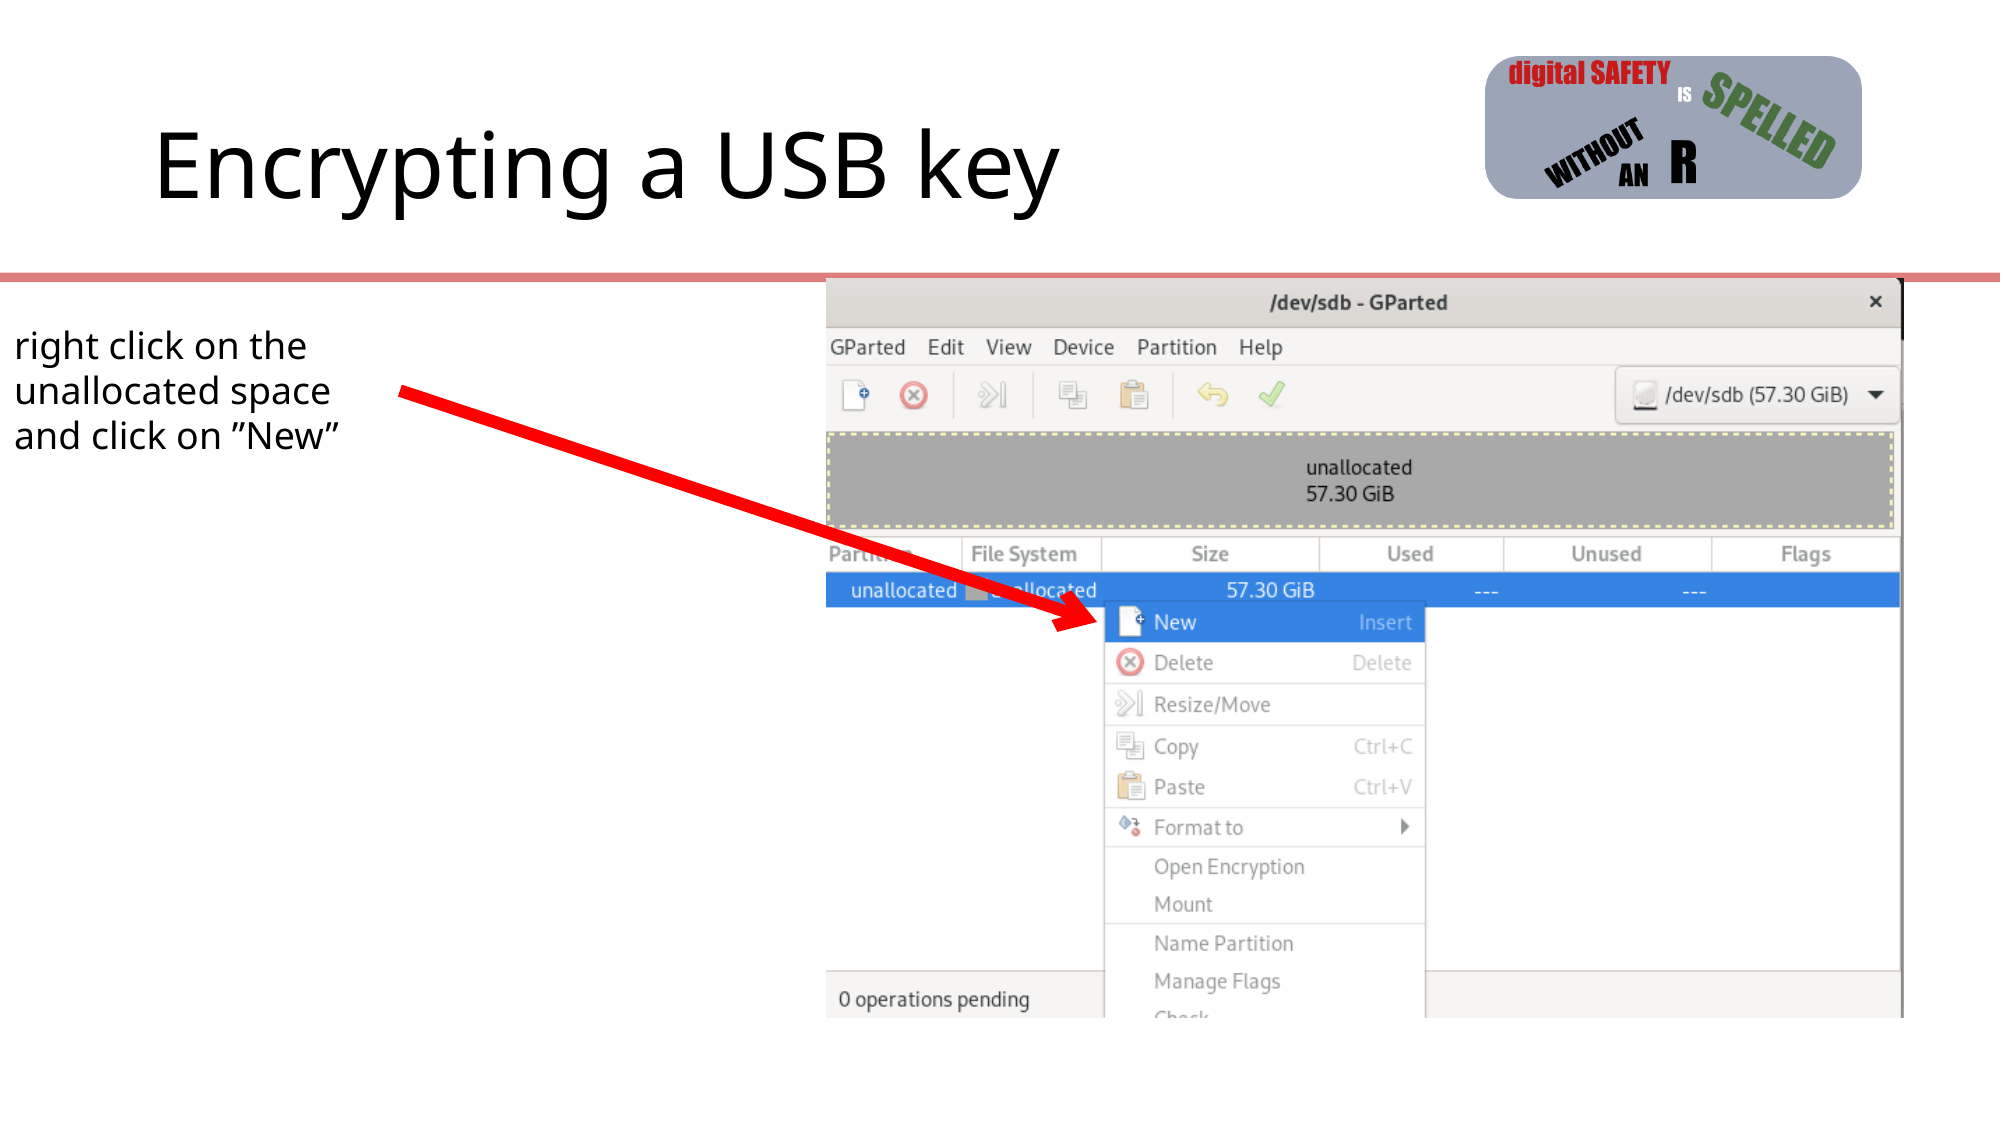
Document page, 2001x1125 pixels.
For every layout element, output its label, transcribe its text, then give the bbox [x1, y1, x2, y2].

picture [826, 278, 1904, 1018]
title Encrypting a USB key [137, 59, 1863, 278]
text_box right click on the unallocated space and click on ”New” [0, 314, 387, 465]
